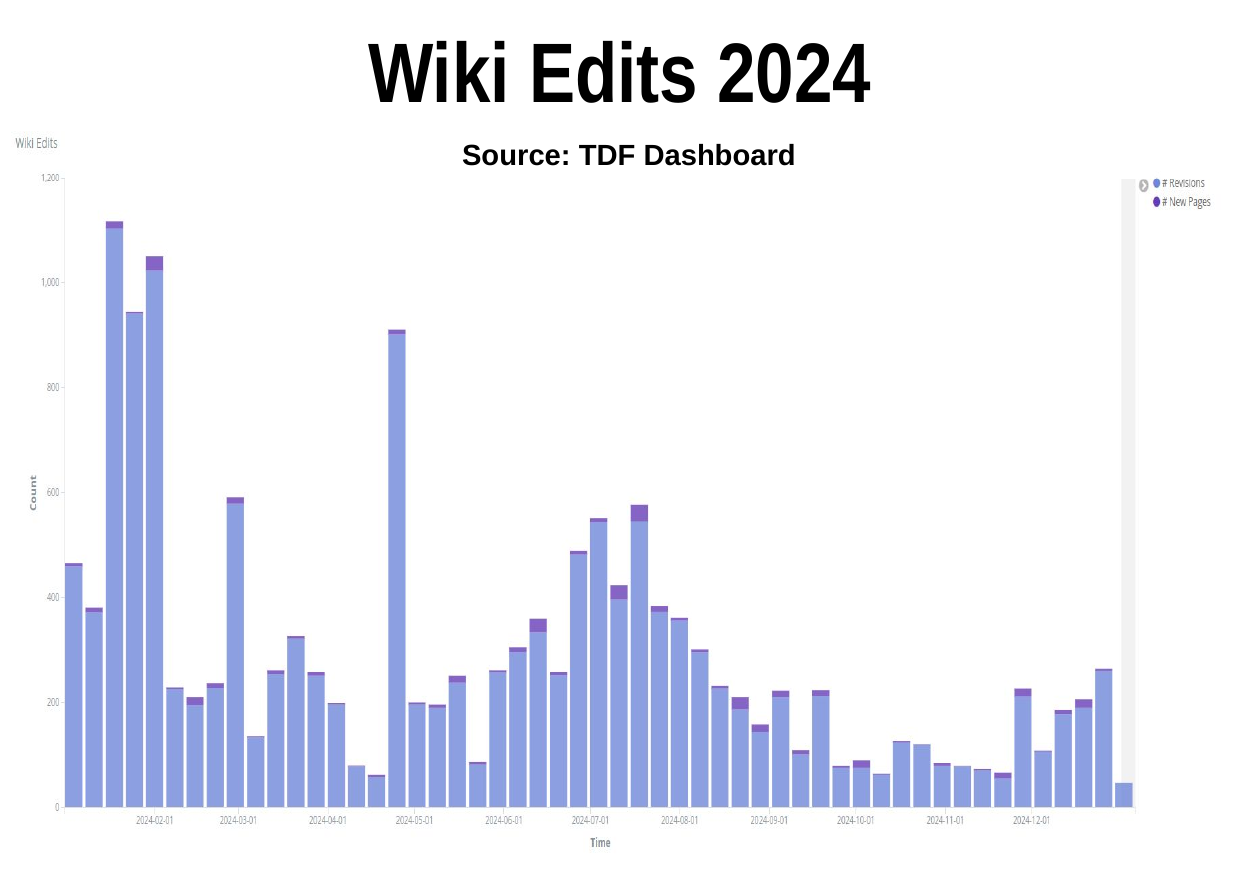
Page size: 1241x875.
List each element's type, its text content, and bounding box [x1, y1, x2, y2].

text_box Source: TDF Dashboard [447, 131, 812, 185]
picture [11, 132, 1229, 863]
title Wiki Edits 2024 [11, 12, 1229, 132]
